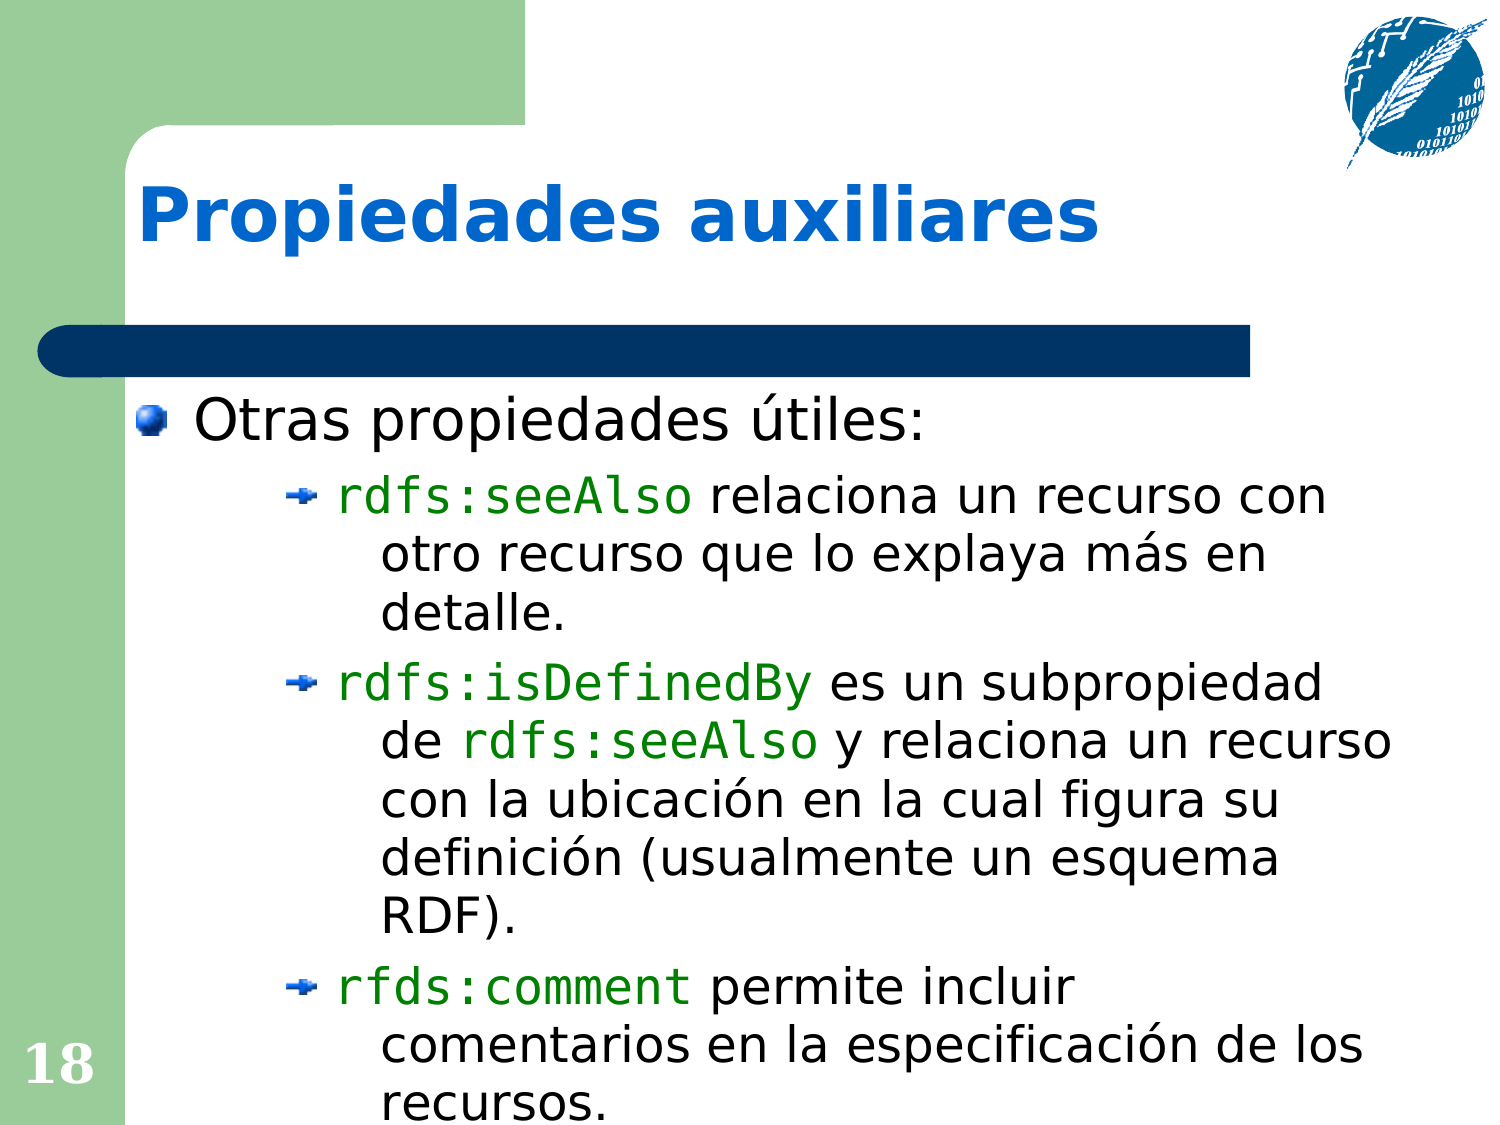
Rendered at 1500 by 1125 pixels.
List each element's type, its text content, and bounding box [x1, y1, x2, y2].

picture [1416, 140, 1425, 149]
picture [1436, 127, 1450, 136]
picture [1341, 15, 1487, 172]
picture [1427, 138, 1431, 148]
title Propiedades auxiliares [136, 135, 1413, 302]
picture [1433, 139, 1440, 147]
list Otras propiedades útiles: rdfs:seeAlso relaciona un recurso con otro recurso que lo explaya más en detalle. rdfs:isDefinedBy es un subpropiedad de rdfs:seeAlso y relaciona un recurso con la ubicación en la cual figura su definición (usualmente un esquema RDF). rfds:comment permite incluir comentarios en la especificación de los recursos. rdfs:label asigna un nombre simple de recordar por los humanos. [136, 386, 1399, 1108]
